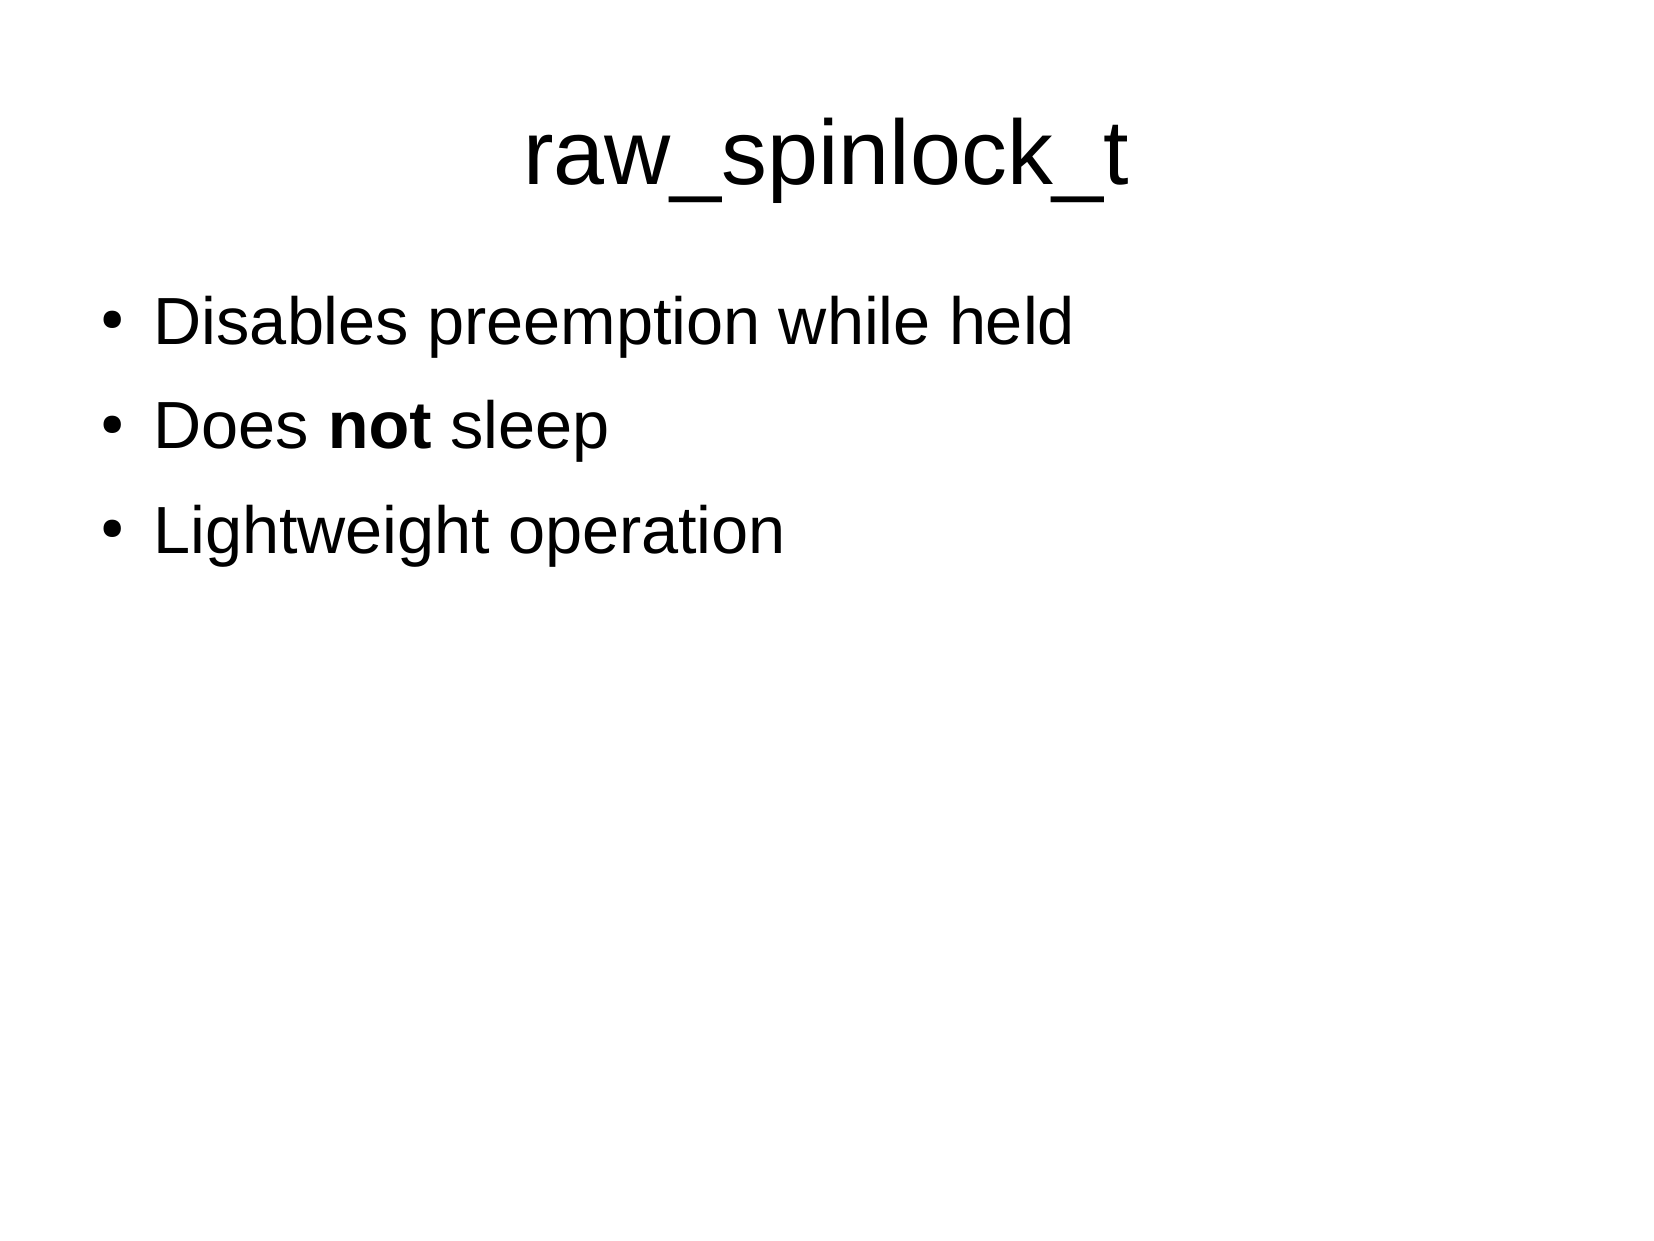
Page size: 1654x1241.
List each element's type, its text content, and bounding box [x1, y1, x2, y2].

title raw_spinlock_t [82, 49, 1571, 257]
list Disables preemption while held Does not sleep Lightweight operation [82, 284, 1571, 1004]
